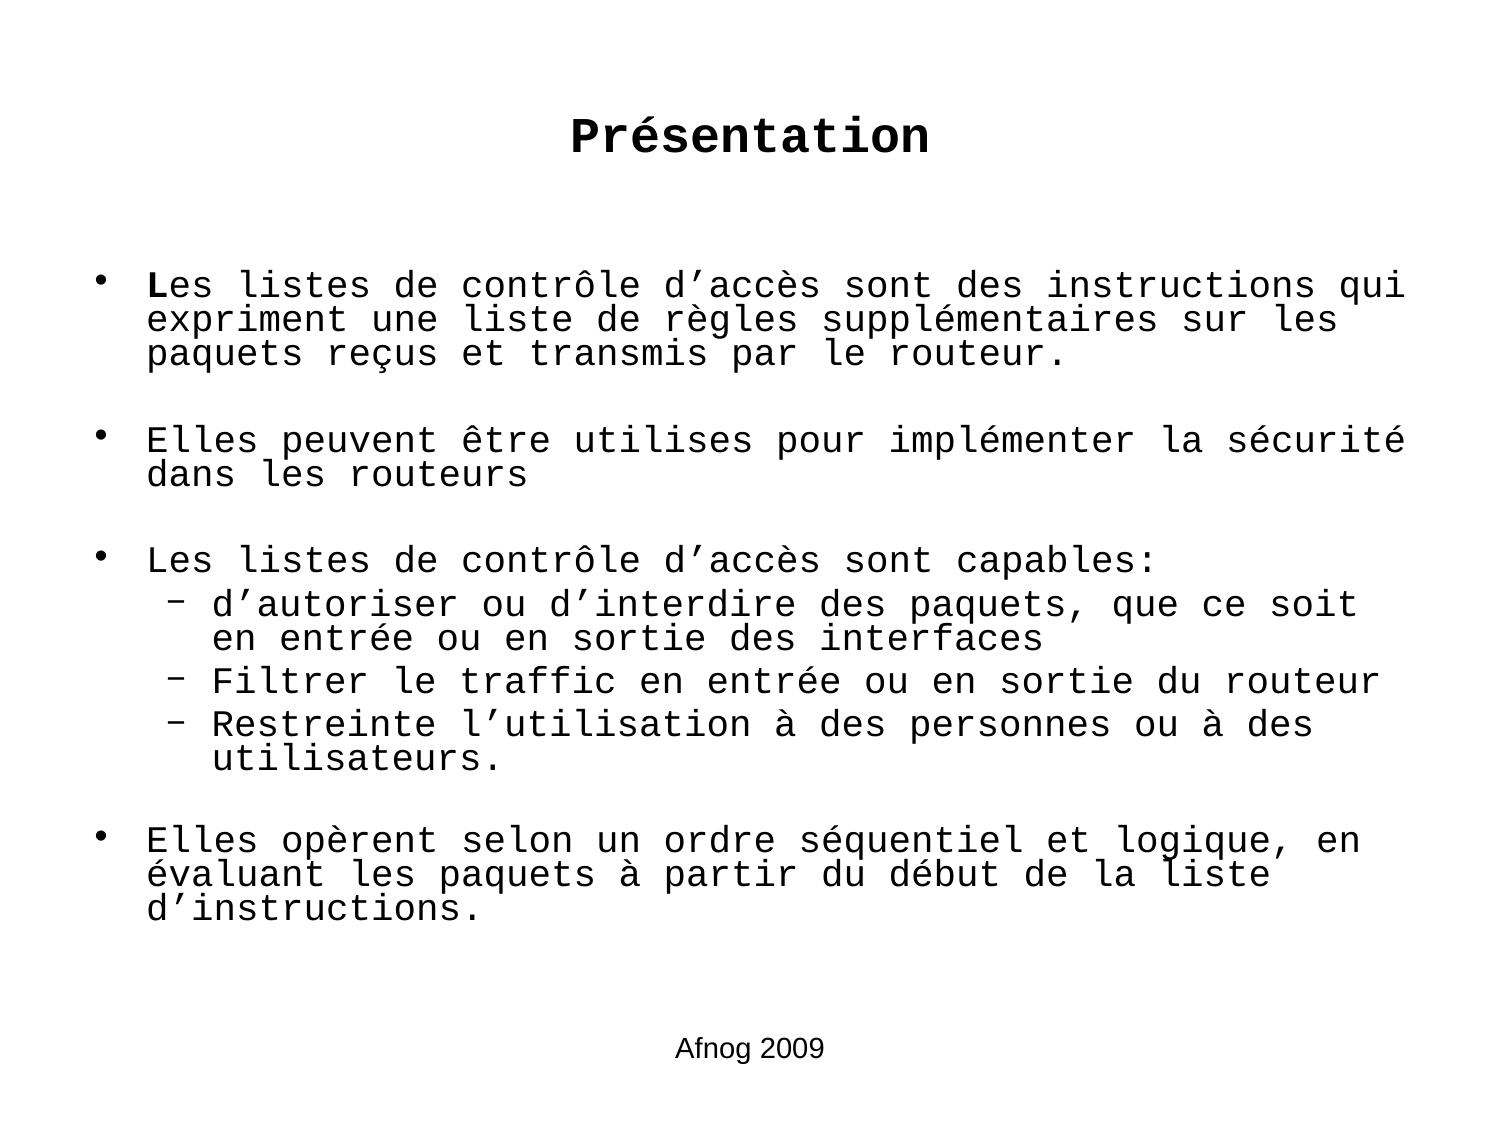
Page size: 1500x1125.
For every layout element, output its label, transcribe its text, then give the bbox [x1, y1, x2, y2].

title Présentation [75, 45, 1426, 233]
list Les listes de contrôle d’accès sont des instructions qui expriment une liste de règles supplémentaires sur les paquets reçus et transmis par le routeur. Elles peuvent être utilises pour implémenter la sécurité dans les routeurs Les listes de contrôle d’accès sont capables: d’autoriser ou d’interdire des paquets, que ce soit en entrée ou en sortie des interfaces Filtrer le traffic en entrée ou en sortie du routeur Restreinte l’utilisation à des personnes ou à des utilisateurs. Elles opèrent selon un ordre séquentiel et logique, en évaluant les paquets à partir du début de la liste d’instructions. [75, 262, 1426, 1006]
